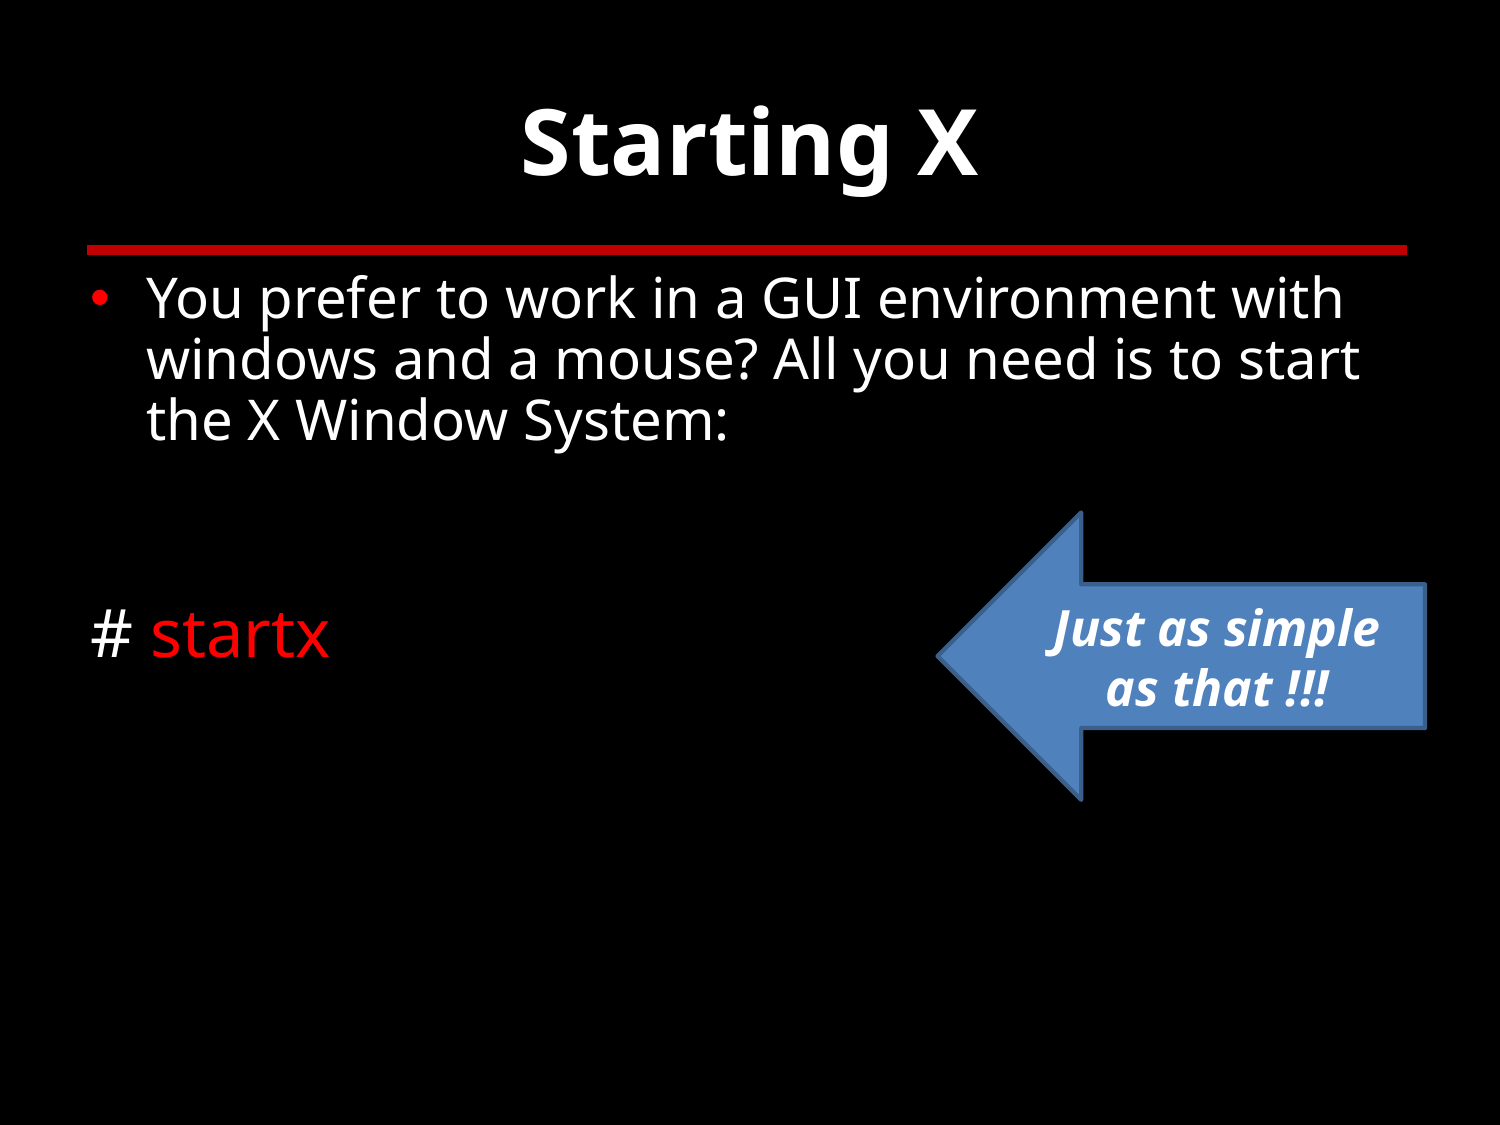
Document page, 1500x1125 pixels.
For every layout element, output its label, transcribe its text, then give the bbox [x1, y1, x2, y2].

list You prefer to work in a GUI environment with windows and a mouse? All you need is to start the X Window System: # startx [75, 262, 1425, 1005]
text_box Just as simple as that !!! [937, 512, 1426, 800]
title Starting X [75, 45, 1425, 233]
